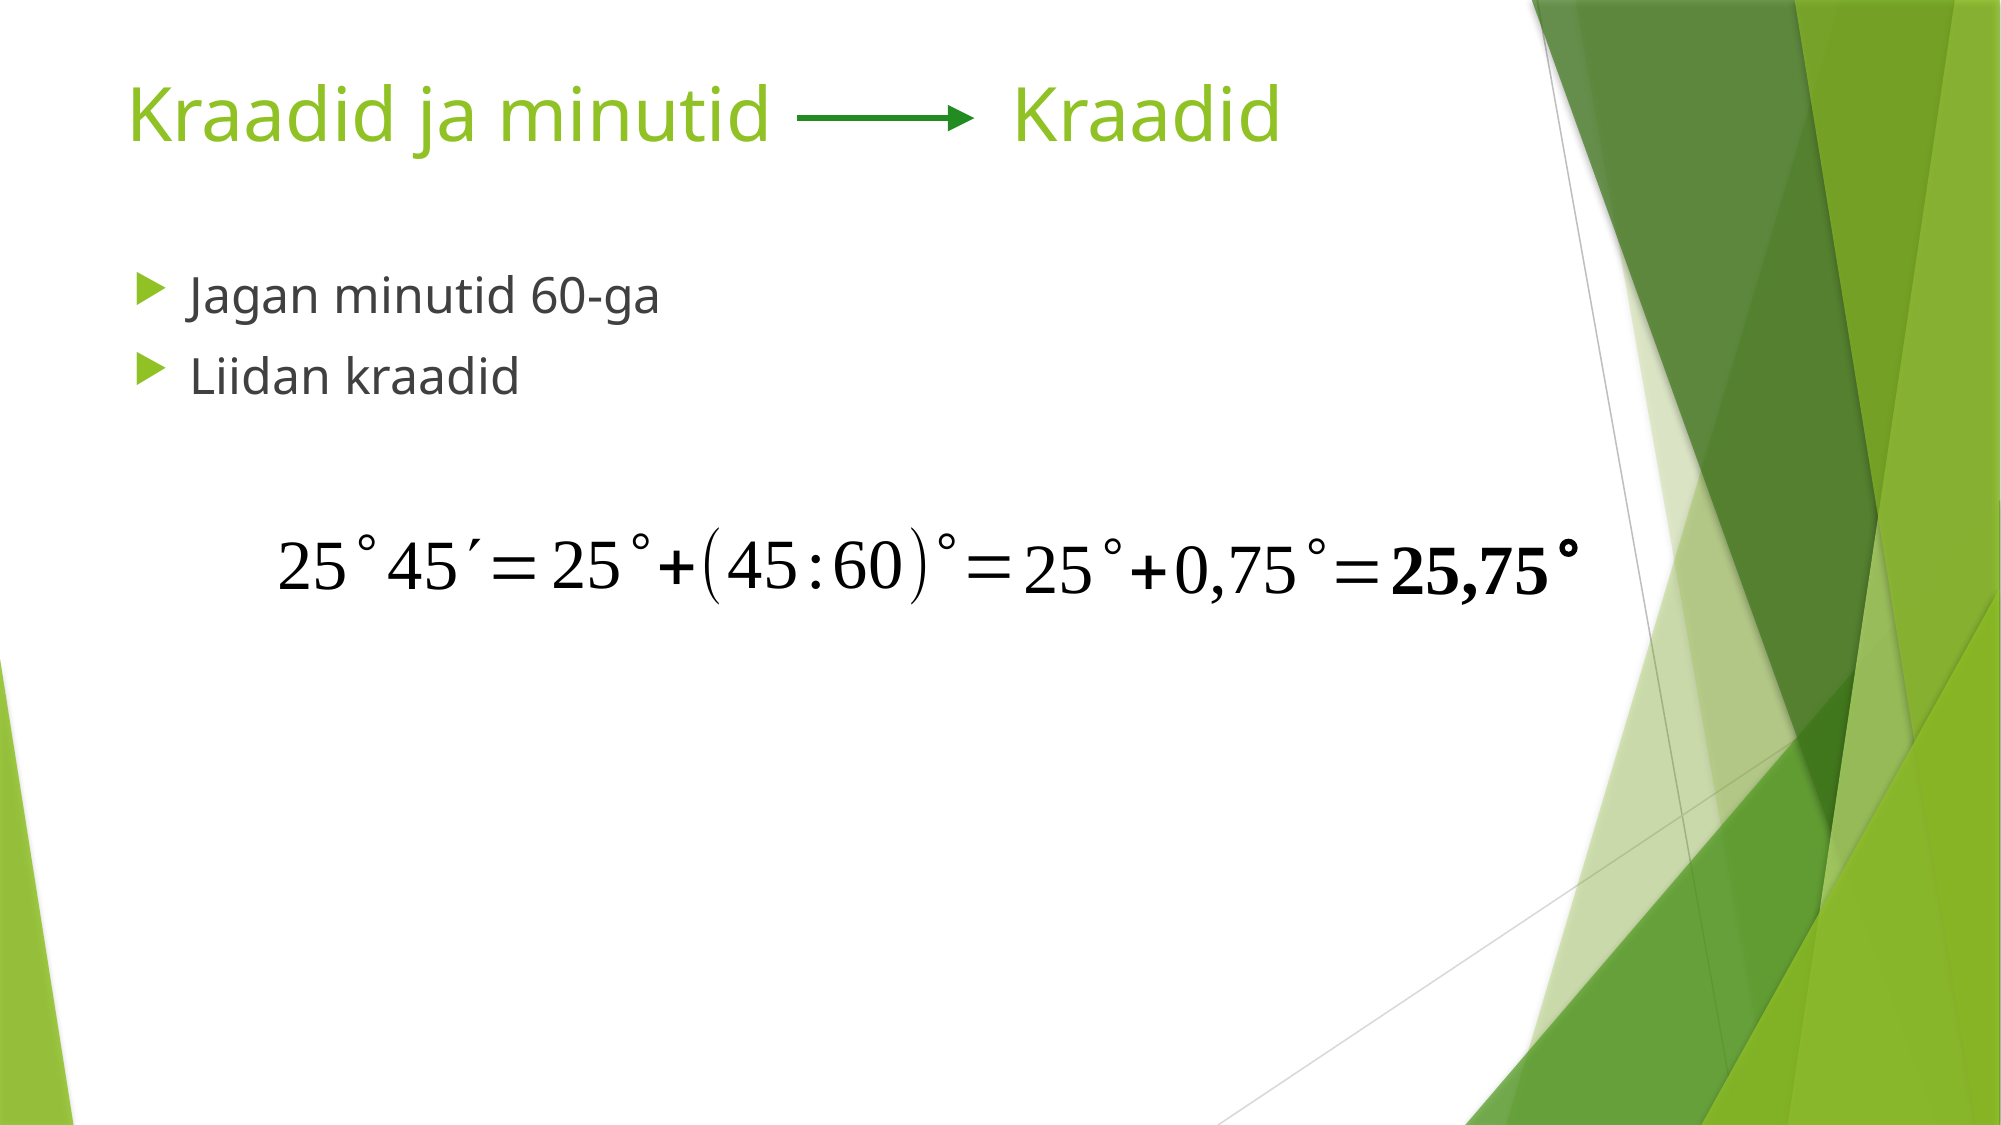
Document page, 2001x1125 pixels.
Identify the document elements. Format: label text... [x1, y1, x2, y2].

chart [270, 524, 1588, 610]
list Jagan minutid 60-ga Liidan kraadid [118, 190, 1529, 591]
title Kraadid ja minutid Kraadid [111, 58, 1522, 276]
